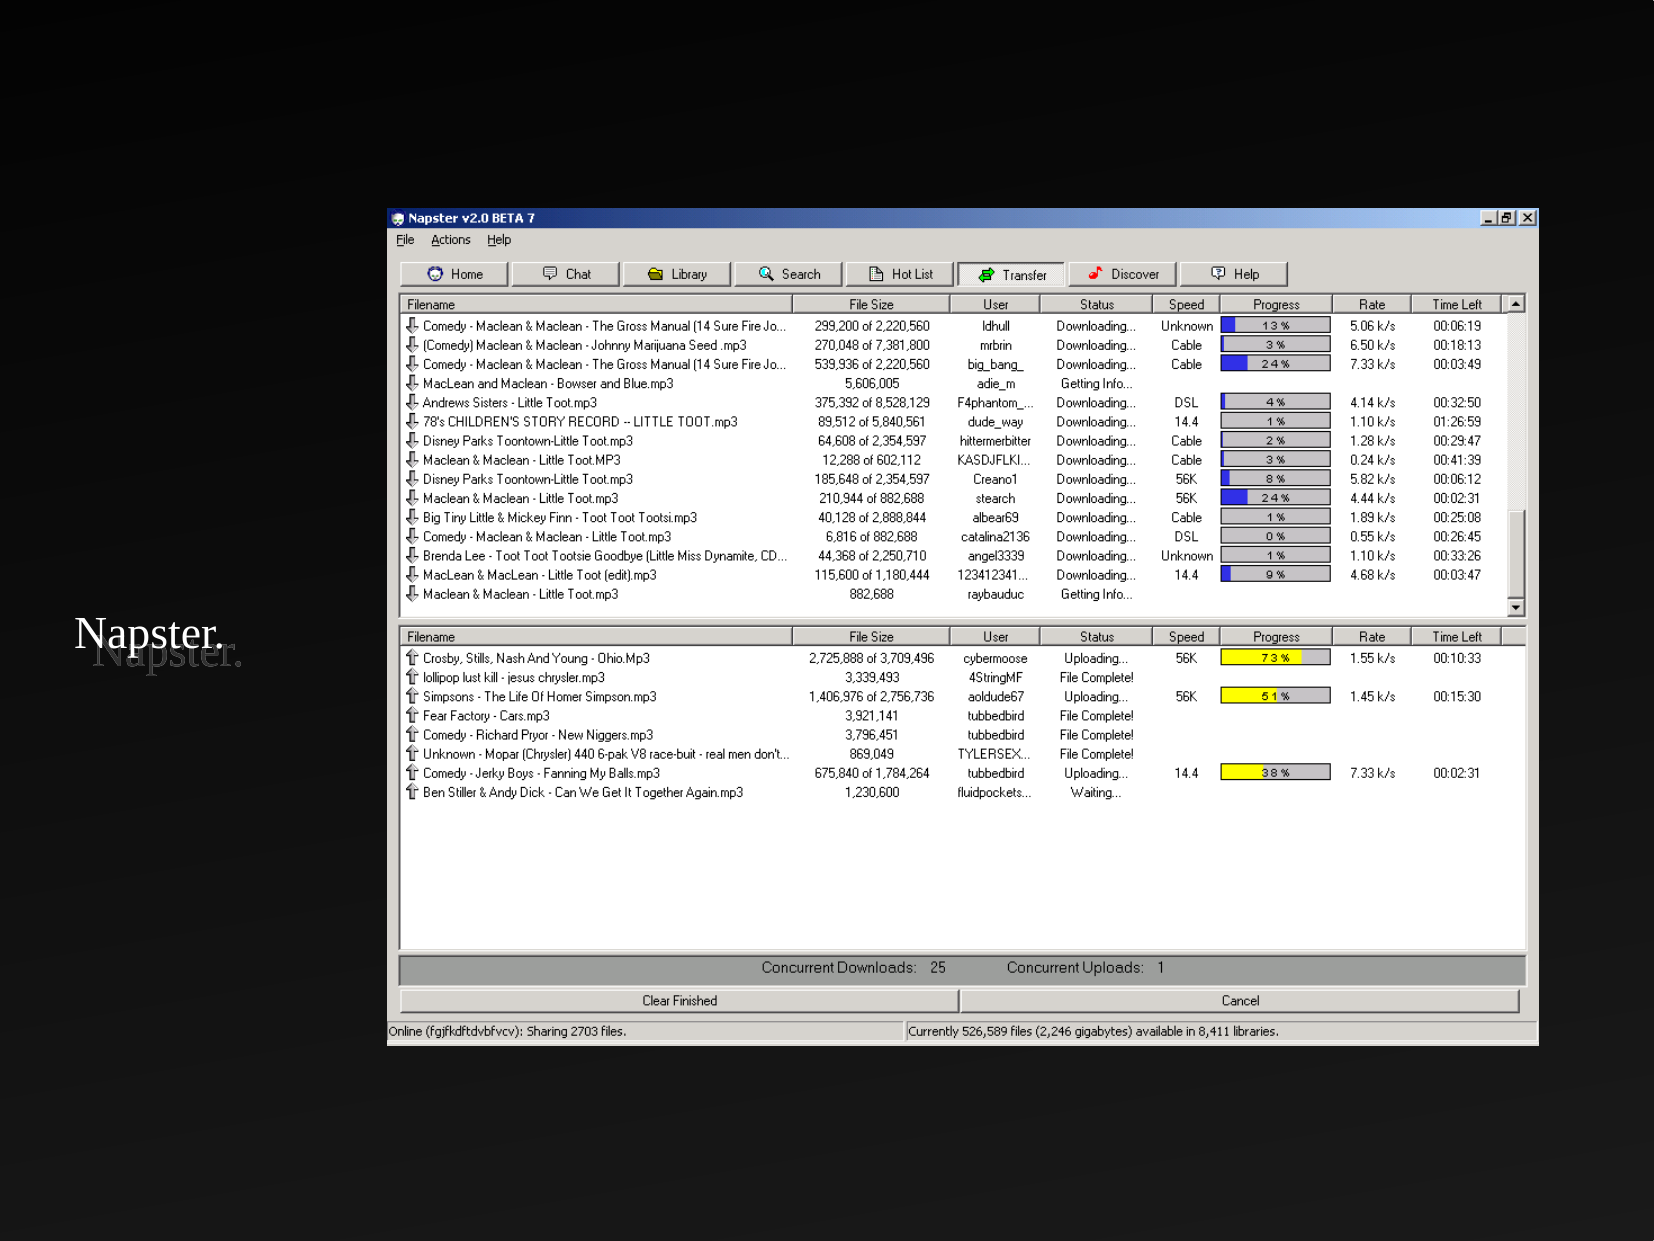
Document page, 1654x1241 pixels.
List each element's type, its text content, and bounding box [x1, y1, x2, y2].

text_box Napster. [59, 600, 241, 666]
picture [387, 208, 1539, 1046]
